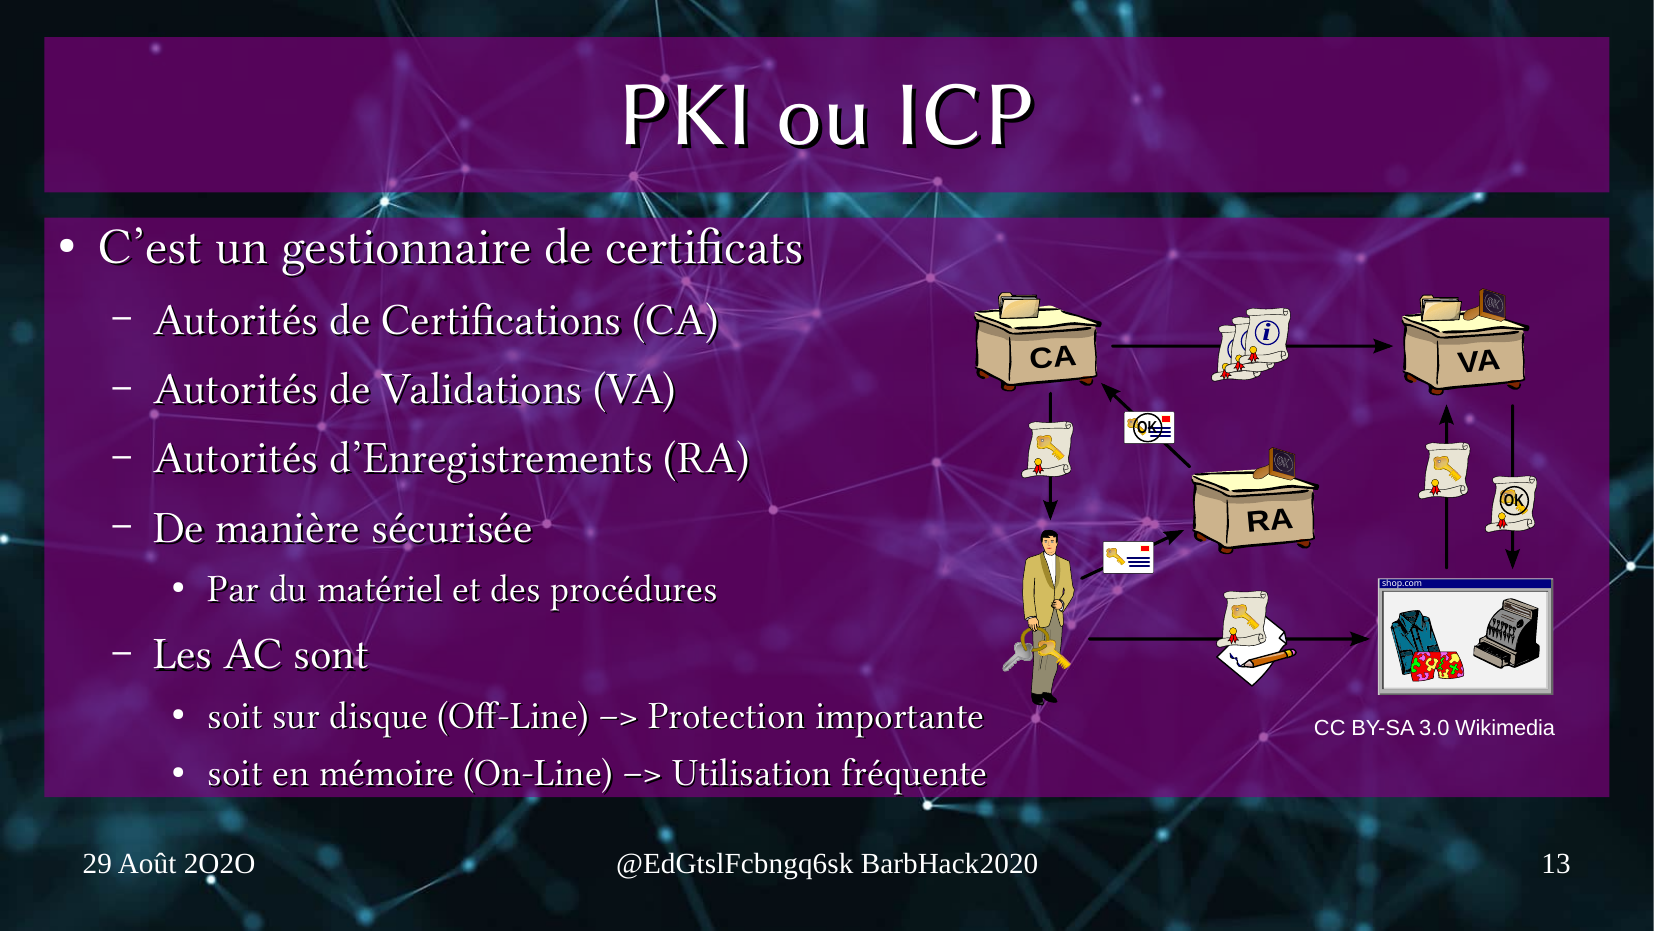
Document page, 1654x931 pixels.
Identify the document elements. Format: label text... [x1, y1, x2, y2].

picture [0, 0, 1654, 931]
title PKI ou ICP [44, 37, 1610, 193]
list C’est un gestionnaire de certificats Autorités de Certifications (CA) Autorités de Validations (VA) Autorités d’Enregistrements (RA) De manière sécurisée Par du matériel et des procédures Les AC sont soit sur disque (Off-Line) –> Protection importante soit en mémoire (On-Line) –> Utilisation fréquente [44, 217, 1610, 798]
text_box CC BY-SA 3.0 Wikimedia [1299, 708, 1595, 748]
